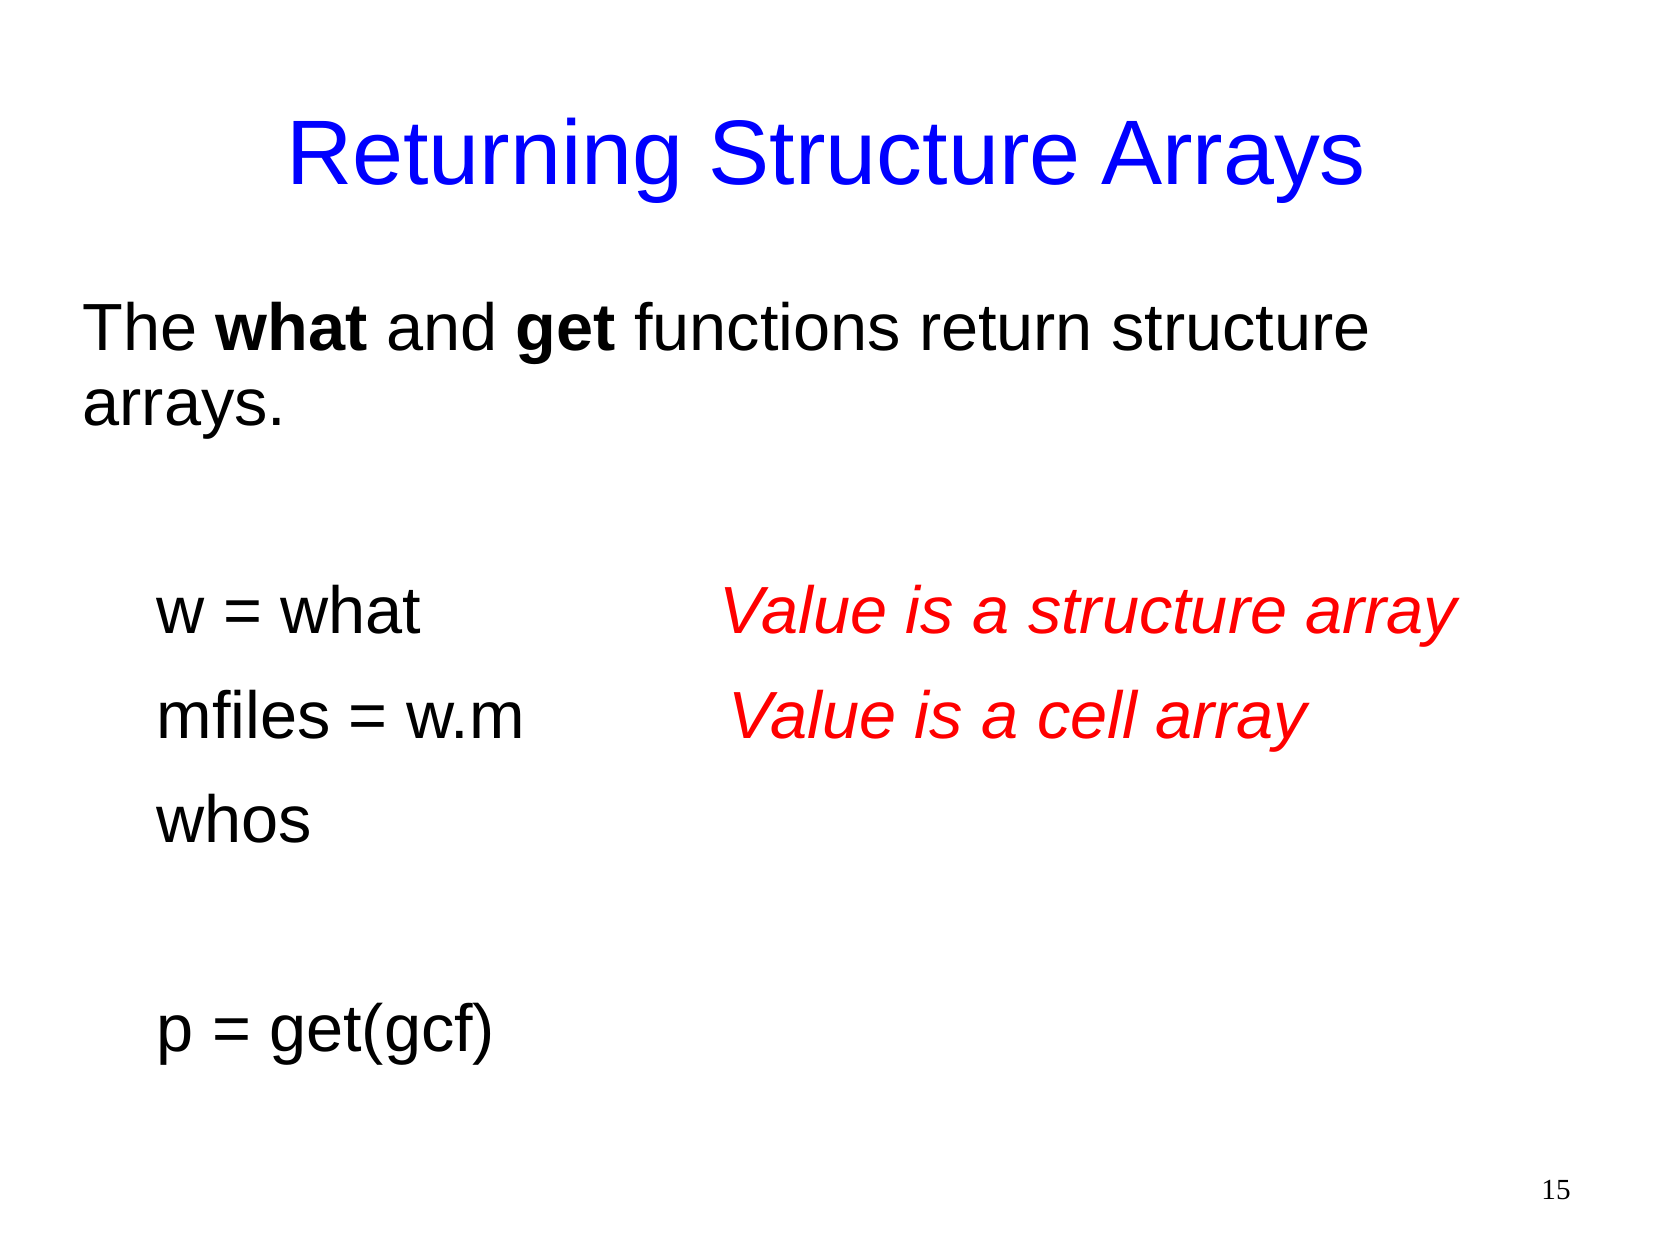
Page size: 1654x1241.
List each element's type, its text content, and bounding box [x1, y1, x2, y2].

title Returning Structure Arrays [82, 56, 1571, 250]
list The what and get functions return structure arrays. w = what Value is a structure array mfiles = w.m Value is a cell array whos p = get(gcf) [82, 290, 1571, 1094]
